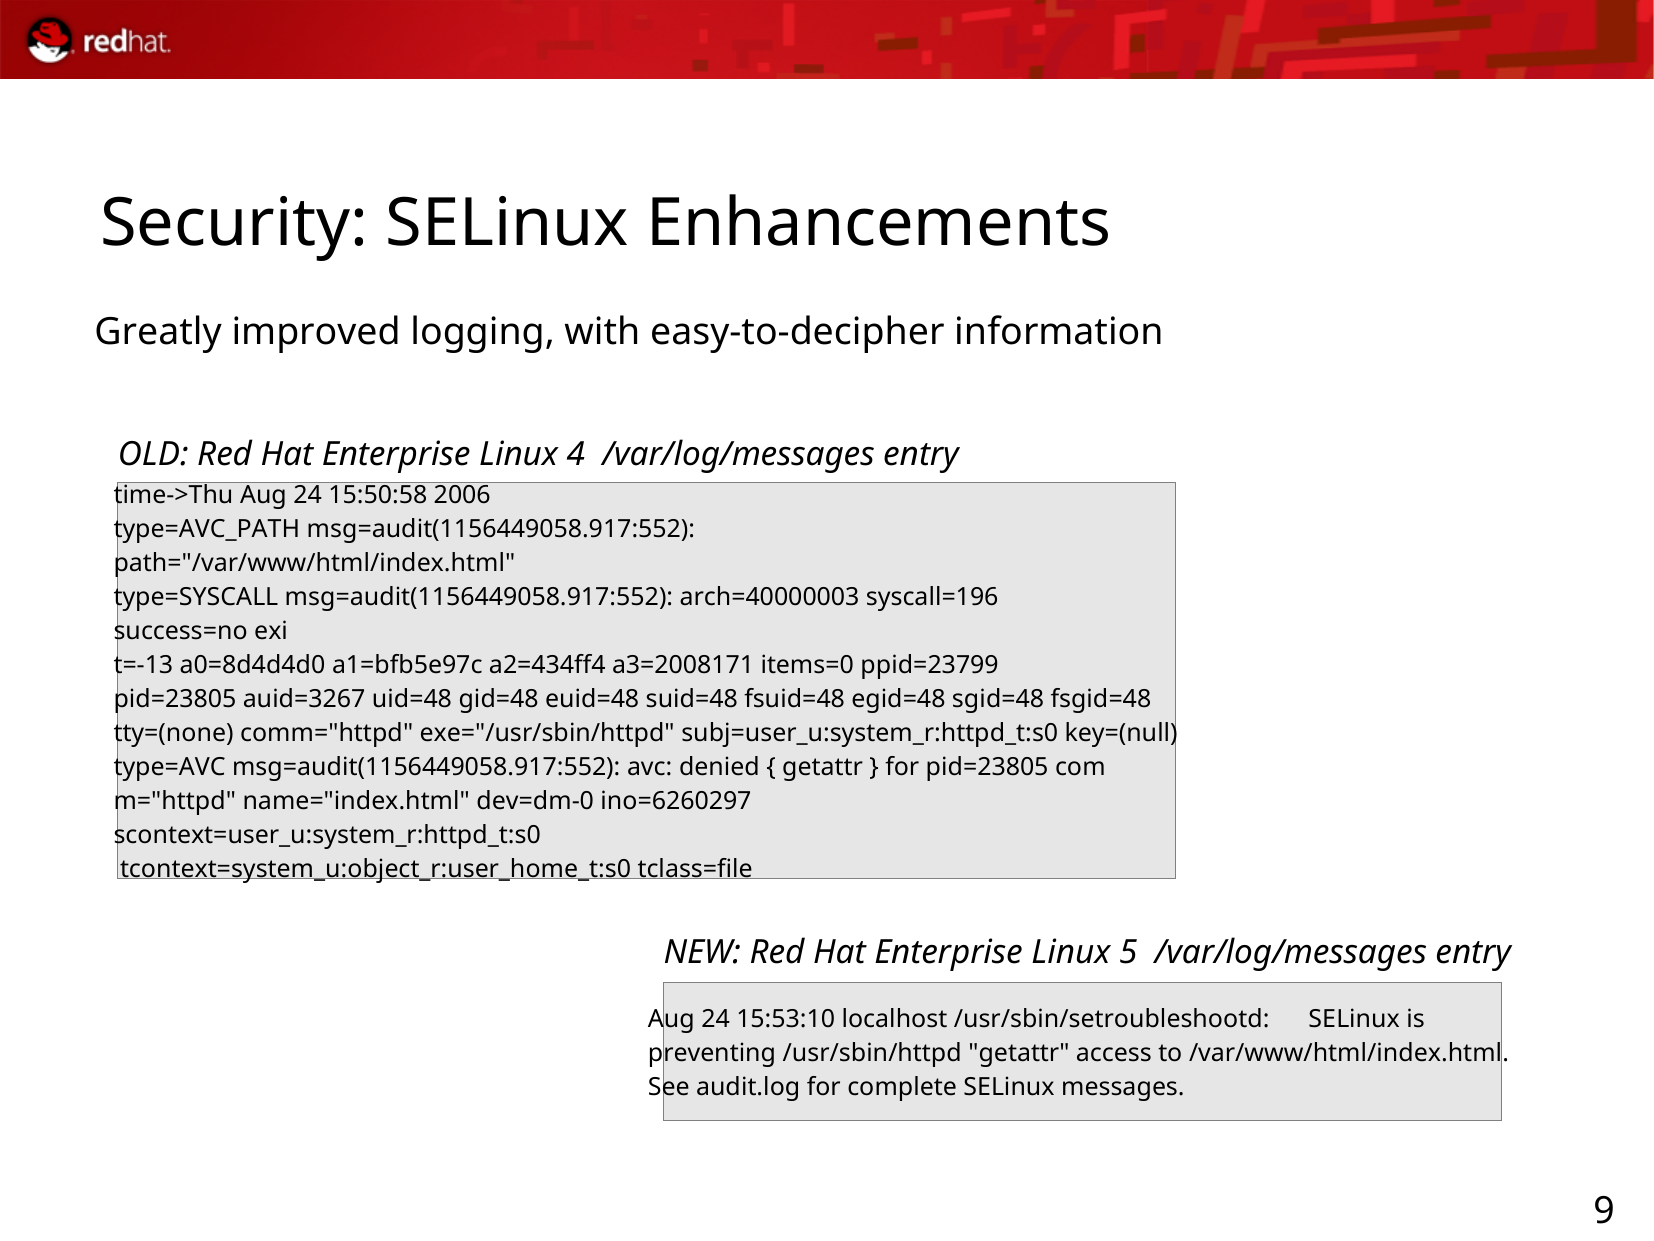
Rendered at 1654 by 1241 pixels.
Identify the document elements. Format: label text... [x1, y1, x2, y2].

text_box time->Thu Aug 24 15:50:58 2006 type=AVC_PATH msg=audit(1156449058.917:552): path="/var/www/html/index.html" type=SYSCALL msg=audit(1156449058.917:552): arch=40000003 syscall=196 success=no exi t=-13 a0=8d4d4d0 a1=bfb5e97c a2=434ff4 a3=2008171 items=0 ppid=23799 pid=23805 auid=3267 uid=48 gid=48 euid=48 suid=48 fsuid=48 egid=48 sgid=48 fsgid=48 tty=(none) comm="httpd" exe="/usr/sbin/httpd" subj=user_u:system_r:httpd_t:s0 key=(null) type=AVC msg=audit(1156449058.917:552): avc: denied { getattr } for pid=23805 com m="httpd" name="index.html" dev=dm-0 ino=6260297 scontext=user_u:system_r:httpd_t:s0 tcontext=system_u:object_r:user_home_t:s0 tclass=file [117, 482, 1176, 879]
list Greatly improved logging, with easy-to-decipher information [94, 304, 1500, 1174]
text_box Aug 24 15:53:10 localhost /usr/sbin/setroubleshootd: SELinux is preventing /usr/sbin/httpd "getattr" access to /var/www/html/index.html. See audit.log for complete SELinux messages. [663, 982, 1502, 1121]
text_box NEW: Red Hat Enterprise Linux 5 /var/log/messages entry [663, 928, 1510, 967]
picture [0, 0, 1654, 79]
title Security: SELinux Enhancements [100, 164, 1506, 275]
text_box OLD: Red Hat Enterprise Linux 4 /var/log/messages entry [117, 430, 955, 469]
